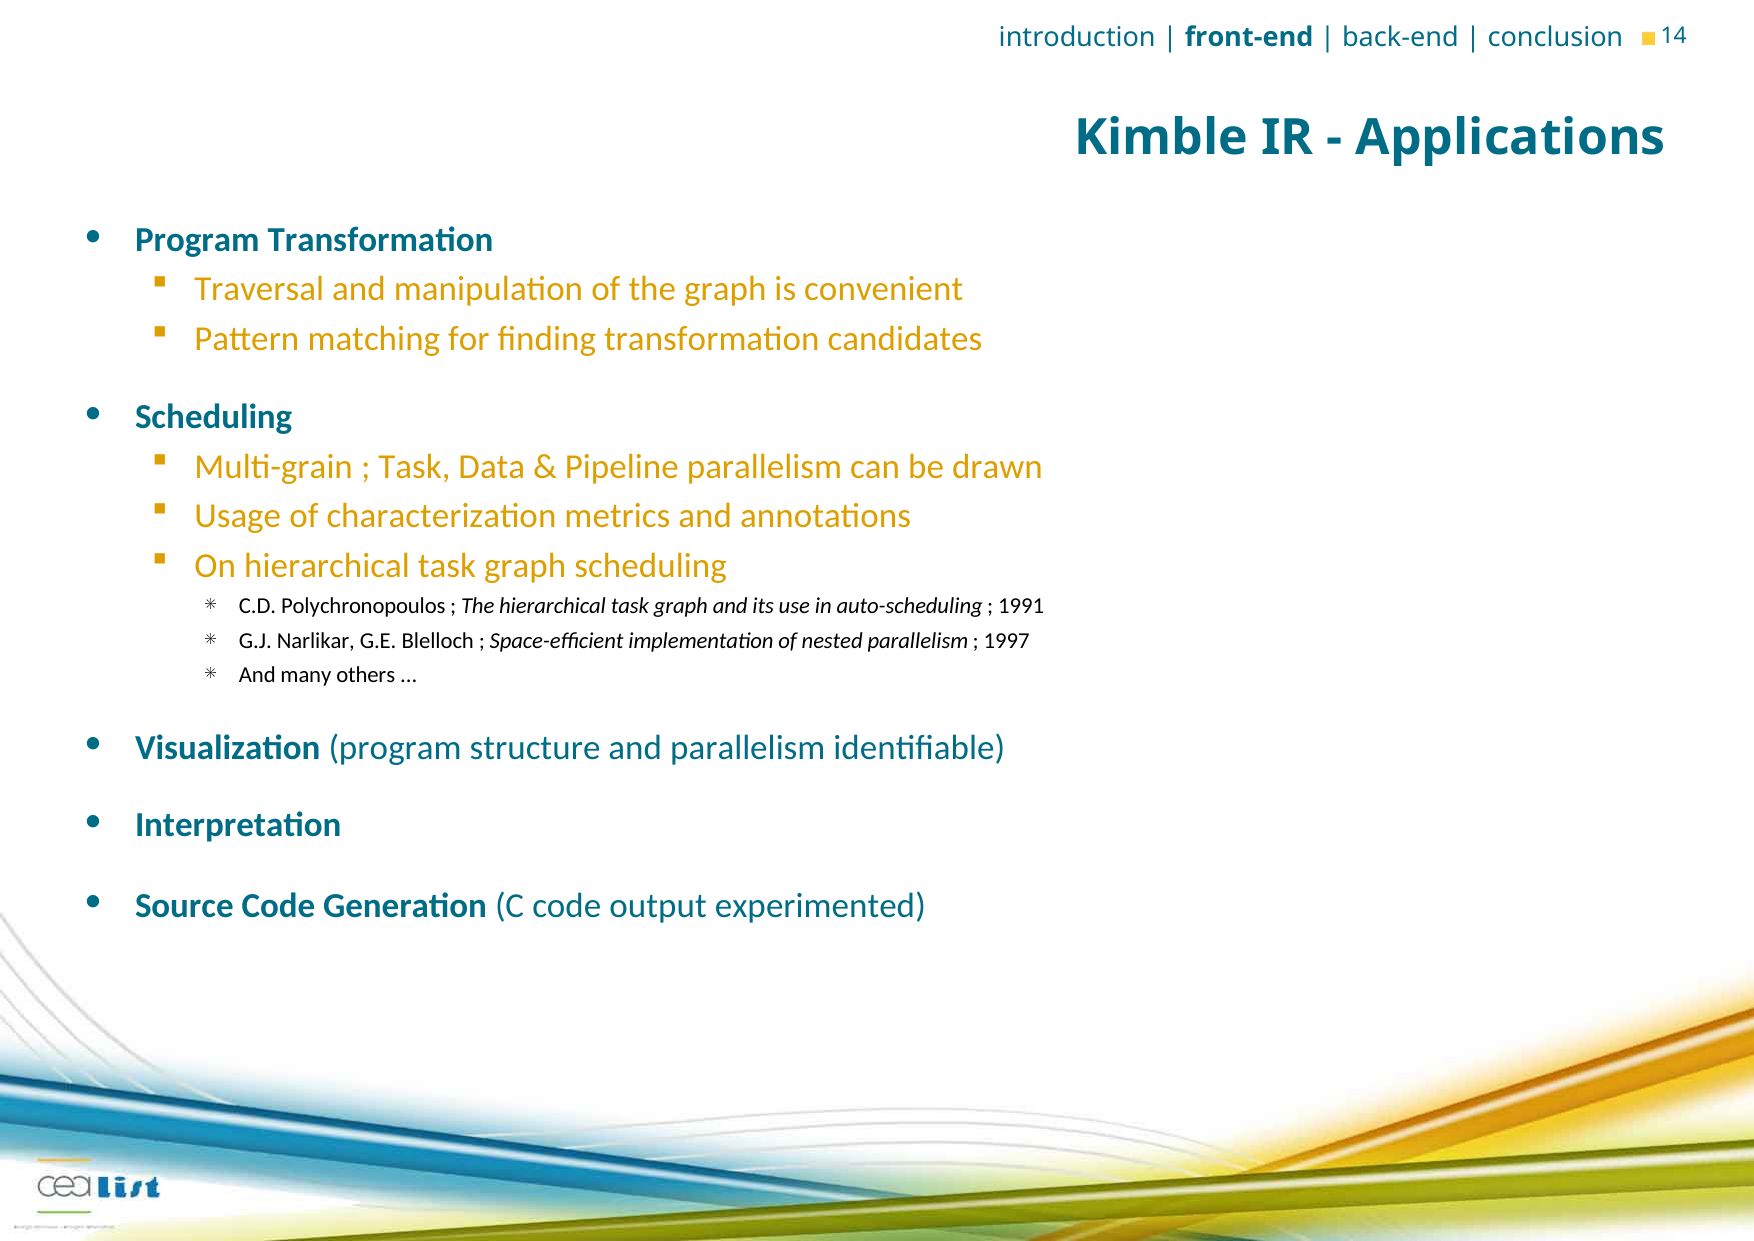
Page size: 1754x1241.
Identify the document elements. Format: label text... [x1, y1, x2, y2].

list Program Transformation Traversal and manipulation of the graph is convenient Pattern matching for finding transformation candidates Scheduling Multi-grain ; Task, Data & Pipeline parallelism can be drawn Usage of characterization metrics and annotations On hierarchical task graph scheduling C.D. Polychronopoulos ; The hierarchical task graph and its use in auto-scheduling ; 1991 G.J. Narlikar, G.E. Blelloch ; Space-efficient implementation of nested parallelism ; 1997 And many others ... Visualization (program structure and parallelism identifiable) Interpretation Source Code Generation (C code output experimented) [68, 208, 1679, 938]
title Kimble IR - Applications [72, 86, 1682, 183]
picture [0, 0, 1754, 1241]
title introduction | front-end | back-end | conclusion [404, 11, 1640, 61]
text_box <number> [1640, 12, 1704, 60]
